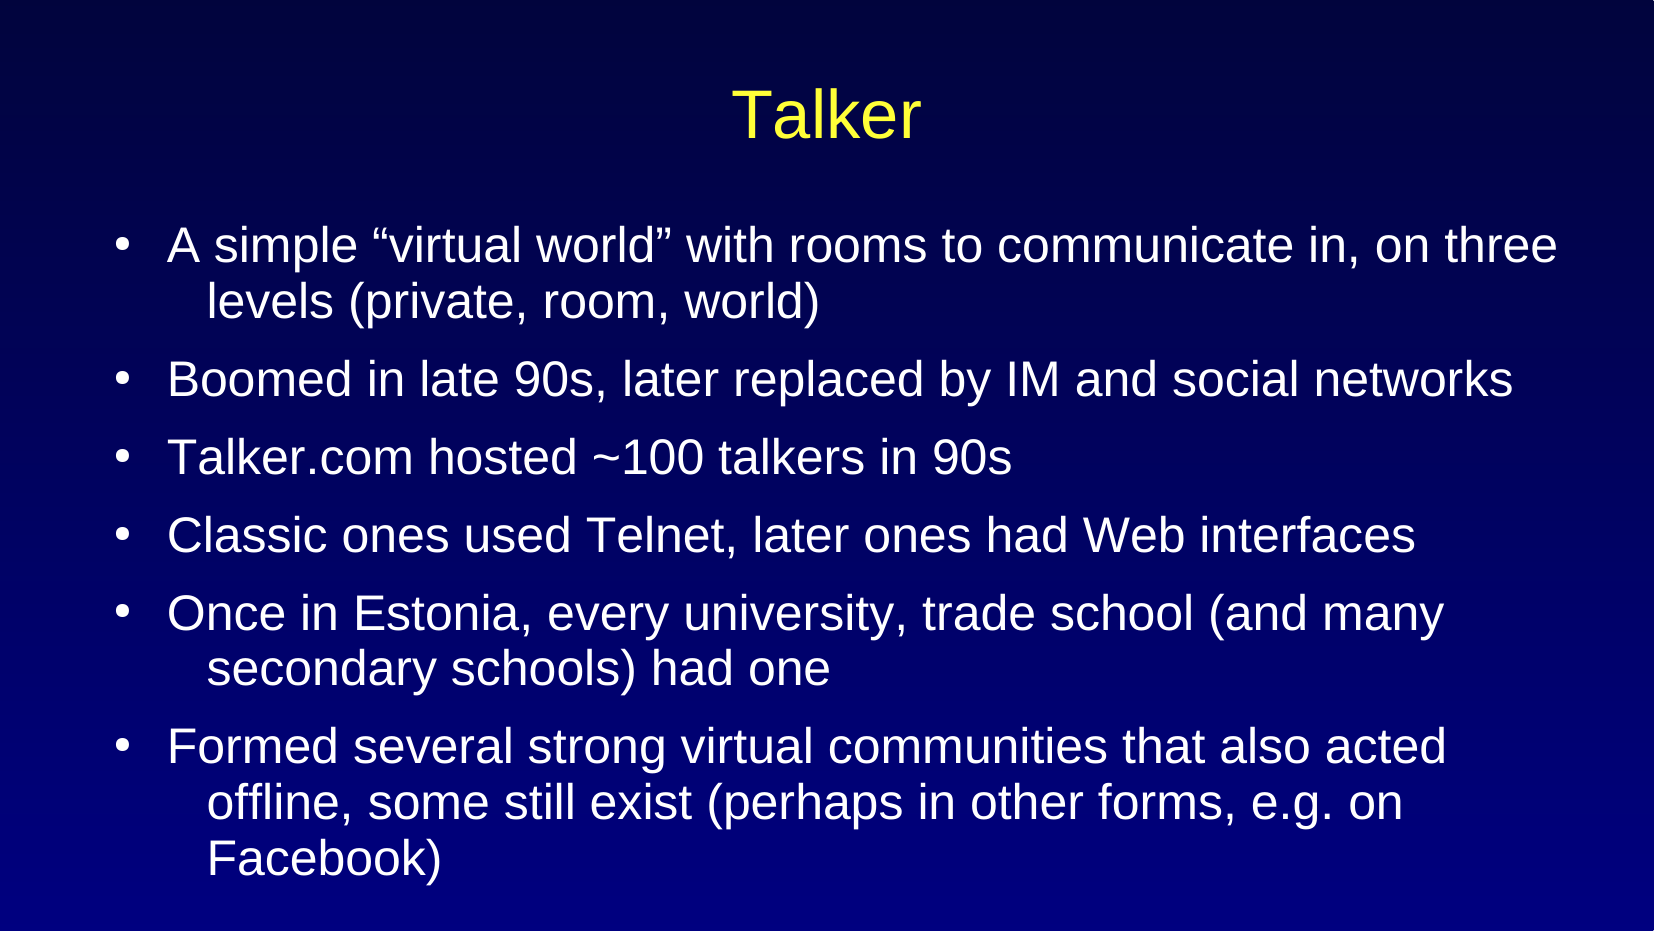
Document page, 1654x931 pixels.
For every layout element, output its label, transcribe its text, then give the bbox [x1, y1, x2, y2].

title Talker [82, 37, 1571, 193]
list A simple “virtual world” with rooms to communicate in, on three levels (private, room, world) Boomed in late 90s, later replaced by IM and social networks Talker.com hosted ~100 talkers in 90s Classic ones used Telnet, later ones had Web interfaces Once in Estonia, every university, trade school (and many secondary schools) had one Formed several strong virtual communities that also acted offline, some still exist (perhaps in other forms, e.g. on Facebook) [82, 217, 1571, 886]
